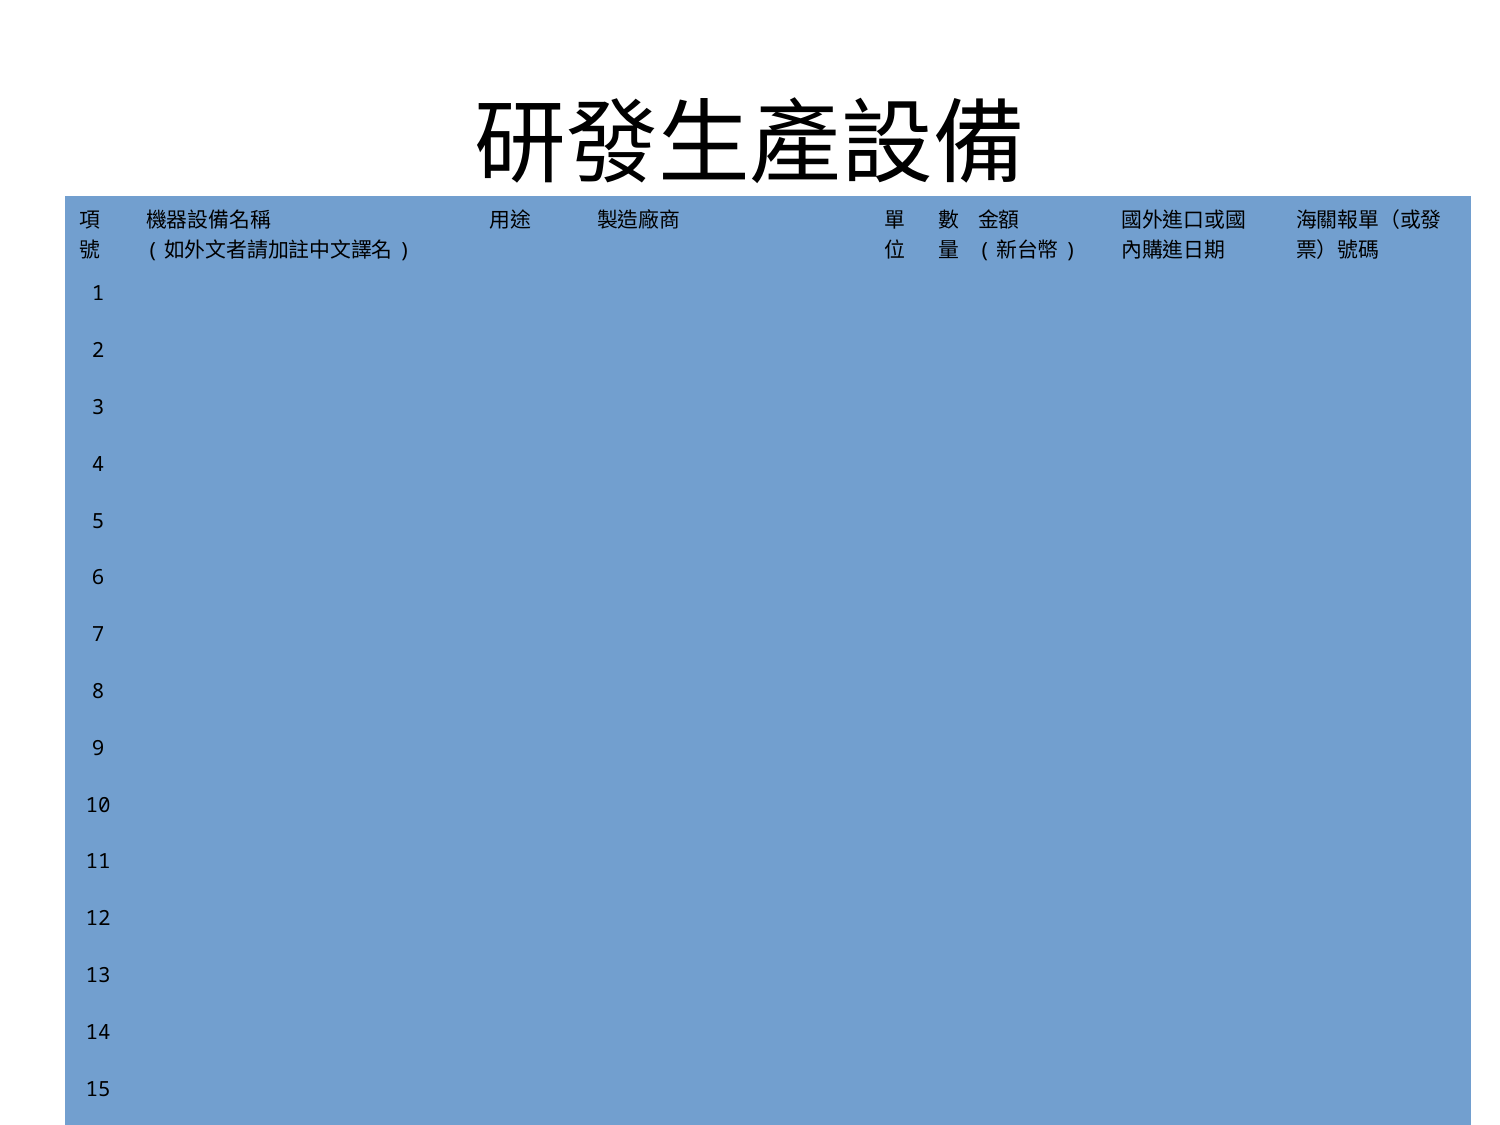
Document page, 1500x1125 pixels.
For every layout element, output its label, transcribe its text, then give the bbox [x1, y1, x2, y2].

table_header 項號 [65, 196, 132, 271]
table_cell [475, 498, 583, 555]
table_cell 7 [65, 612, 132, 669]
table_cell [583, 498, 870, 555]
table_cell 13 [65, 953, 132, 1010]
table_cell [475, 669, 583, 726]
table_cell [1281, 328, 1471, 385]
table_cell [1107, 953, 1281, 1010]
table_cell 2 [65, 328, 132, 385]
table_cell [870, 1067, 924, 1123]
table_cell [475, 555, 583, 612]
table_cell [132, 953, 475, 1010]
table_cell [1281, 555, 1471, 612]
table_cell [1281, 896, 1471, 953]
table_cell [964, 328, 1107, 385]
table_cell [870, 782, 924, 839]
table_cell 9 [65, 726, 132, 782]
table_cell [475, 953, 583, 1010]
table_cell 4 [65, 442, 132, 498]
table_cell 1 [65, 271, 132, 328]
table_cell [924, 385, 964, 442]
table_cell [964, 555, 1107, 612]
table_cell [924, 1067, 964, 1123]
table_cell [1107, 328, 1281, 385]
table_cell [583, 1010, 870, 1067]
table_cell [1107, 498, 1281, 555]
table_cell [924, 726, 964, 782]
table_header 金額 (新台幣) [964, 196, 1107, 271]
table_cell [475, 726, 583, 782]
table_cell [132, 442, 475, 498]
title 研發生產設備 [75, 45, 1426, 196]
table_cell [132, 385, 475, 442]
table_cell [1107, 271, 1281, 328]
table_cell [924, 953, 964, 1010]
table_cell [583, 442, 870, 498]
table_cell [964, 385, 1107, 442]
table_cell [1107, 385, 1281, 442]
table_cell [924, 896, 964, 953]
table_cell [1281, 442, 1471, 498]
table_cell [1107, 555, 1281, 612]
table_header 機器設備名稱 (如外文者請加註中文譯名) [132, 196, 475, 271]
table_cell [870, 612, 924, 669]
table_cell [964, 1010, 1107, 1067]
table_cell [924, 555, 964, 612]
table_cell [1281, 271, 1471, 328]
table_cell 8 [65, 669, 132, 726]
table_cell [1107, 896, 1281, 953]
table_header 海關報單（或發票）號碼 [1281, 196, 1471, 271]
table_cell [132, 555, 475, 612]
table_header 用途 [475, 196, 583, 271]
table_cell [132, 271, 475, 328]
table_cell [964, 498, 1107, 555]
table_cell [583, 953, 870, 1010]
table_cell [1281, 498, 1471, 555]
table_cell [1107, 669, 1281, 726]
table_cell [924, 612, 964, 669]
table_cell [475, 328, 583, 385]
table_cell 6 [65, 555, 132, 612]
table_cell [583, 726, 870, 782]
table_cell [132, 612, 475, 669]
table_header 國外進口或國內購進日期 [1107, 196, 1281, 271]
table_cell [924, 498, 964, 555]
table_cell [583, 839, 870, 896]
table_cell [964, 953, 1107, 1010]
table_cell [583, 271, 870, 328]
table_cell [132, 669, 475, 726]
table_cell [870, 1010, 924, 1067]
table_cell 5 [65, 498, 132, 555]
table_cell 11 [65, 839, 132, 896]
table_cell [475, 612, 583, 669]
table_cell 14 [65, 1010, 132, 1067]
table_cell [1281, 839, 1471, 896]
table_cell [1281, 1010, 1471, 1067]
table_cell [1107, 839, 1281, 896]
table_cell [1107, 442, 1281, 498]
table_cell [583, 385, 870, 442]
table_cell [964, 782, 1107, 839]
table_cell [1281, 782, 1471, 839]
table_cell [475, 1010, 583, 1067]
table_cell [475, 271, 583, 328]
table_cell [870, 271, 924, 328]
table_cell [924, 1010, 964, 1067]
table_cell [870, 669, 924, 726]
table_cell [1281, 385, 1471, 442]
table_header 數量 [924, 196, 964, 271]
table_cell [132, 782, 475, 839]
table_cell [870, 442, 924, 498]
table_cell [583, 896, 870, 953]
table_cell [475, 442, 583, 498]
table_cell [964, 442, 1107, 498]
table_cell [1281, 953, 1471, 1010]
table_cell [1107, 1067, 1281, 1123]
table_cell [924, 328, 964, 385]
table_cell [924, 839, 964, 896]
table_cell 3 [65, 385, 132, 442]
table_cell [870, 953, 924, 1010]
table_cell [1281, 1067, 1471, 1123]
table_cell [132, 896, 475, 953]
table_cell [964, 896, 1107, 953]
table_cell [1281, 726, 1471, 782]
table_cell 12 [65, 896, 132, 953]
table_cell [132, 726, 475, 782]
table_cell [583, 555, 870, 612]
table_cell 15 [65, 1067, 132, 1123]
table_header 製造廠商 [583, 196, 870, 271]
table_cell [583, 328, 870, 385]
table_cell [870, 726, 924, 782]
table_cell [583, 612, 870, 669]
table_cell [583, 782, 870, 839]
table_cell [964, 726, 1107, 782]
table_cell [870, 498, 924, 555]
table_cell [132, 1067, 475, 1123]
table_cell [583, 669, 870, 726]
table_cell [870, 328, 924, 385]
table_cell [964, 271, 1107, 328]
table_cell [1281, 612, 1471, 669]
table_cell [924, 669, 964, 726]
table_cell [870, 839, 924, 896]
table_cell [964, 839, 1107, 896]
table_cell [964, 1067, 1107, 1123]
table_cell [964, 669, 1107, 726]
table_cell [870, 385, 924, 442]
table_cell [924, 442, 964, 498]
table_cell [132, 1010, 475, 1067]
table_cell [924, 271, 964, 328]
table_cell [132, 328, 475, 385]
table_cell 10 [65, 782, 132, 839]
table_cell [475, 385, 583, 442]
table_cell [1107, 726, 1281, 782]
table_cell [132, 839, 475, 896]
table_cell [924, 782, 964, 839]
table_cell [475, 1067, 583, 1123]
table_cell [475, 896, 583, 953]
table_cell [1107, 782, 1281, 839]
table_cell [1107, 1010, 1281, 1067]
table_cell [583, 1067, 870, 1123]
table_cell [964, 612, 1107, 669]
table_cell [1107, 612, 1281, 669]
table_cell [475, 782, 583, 839]
table_cell [1281, 669, 1471, 726]
table_cell [870, 555, 924, 612]
table_cell [475, 839, 583, 896]
table_cell [870, 896, 924, 953]
table_header 單位 [870, 196, 924, 271]
table_cell [132, 498, 475, 555]
